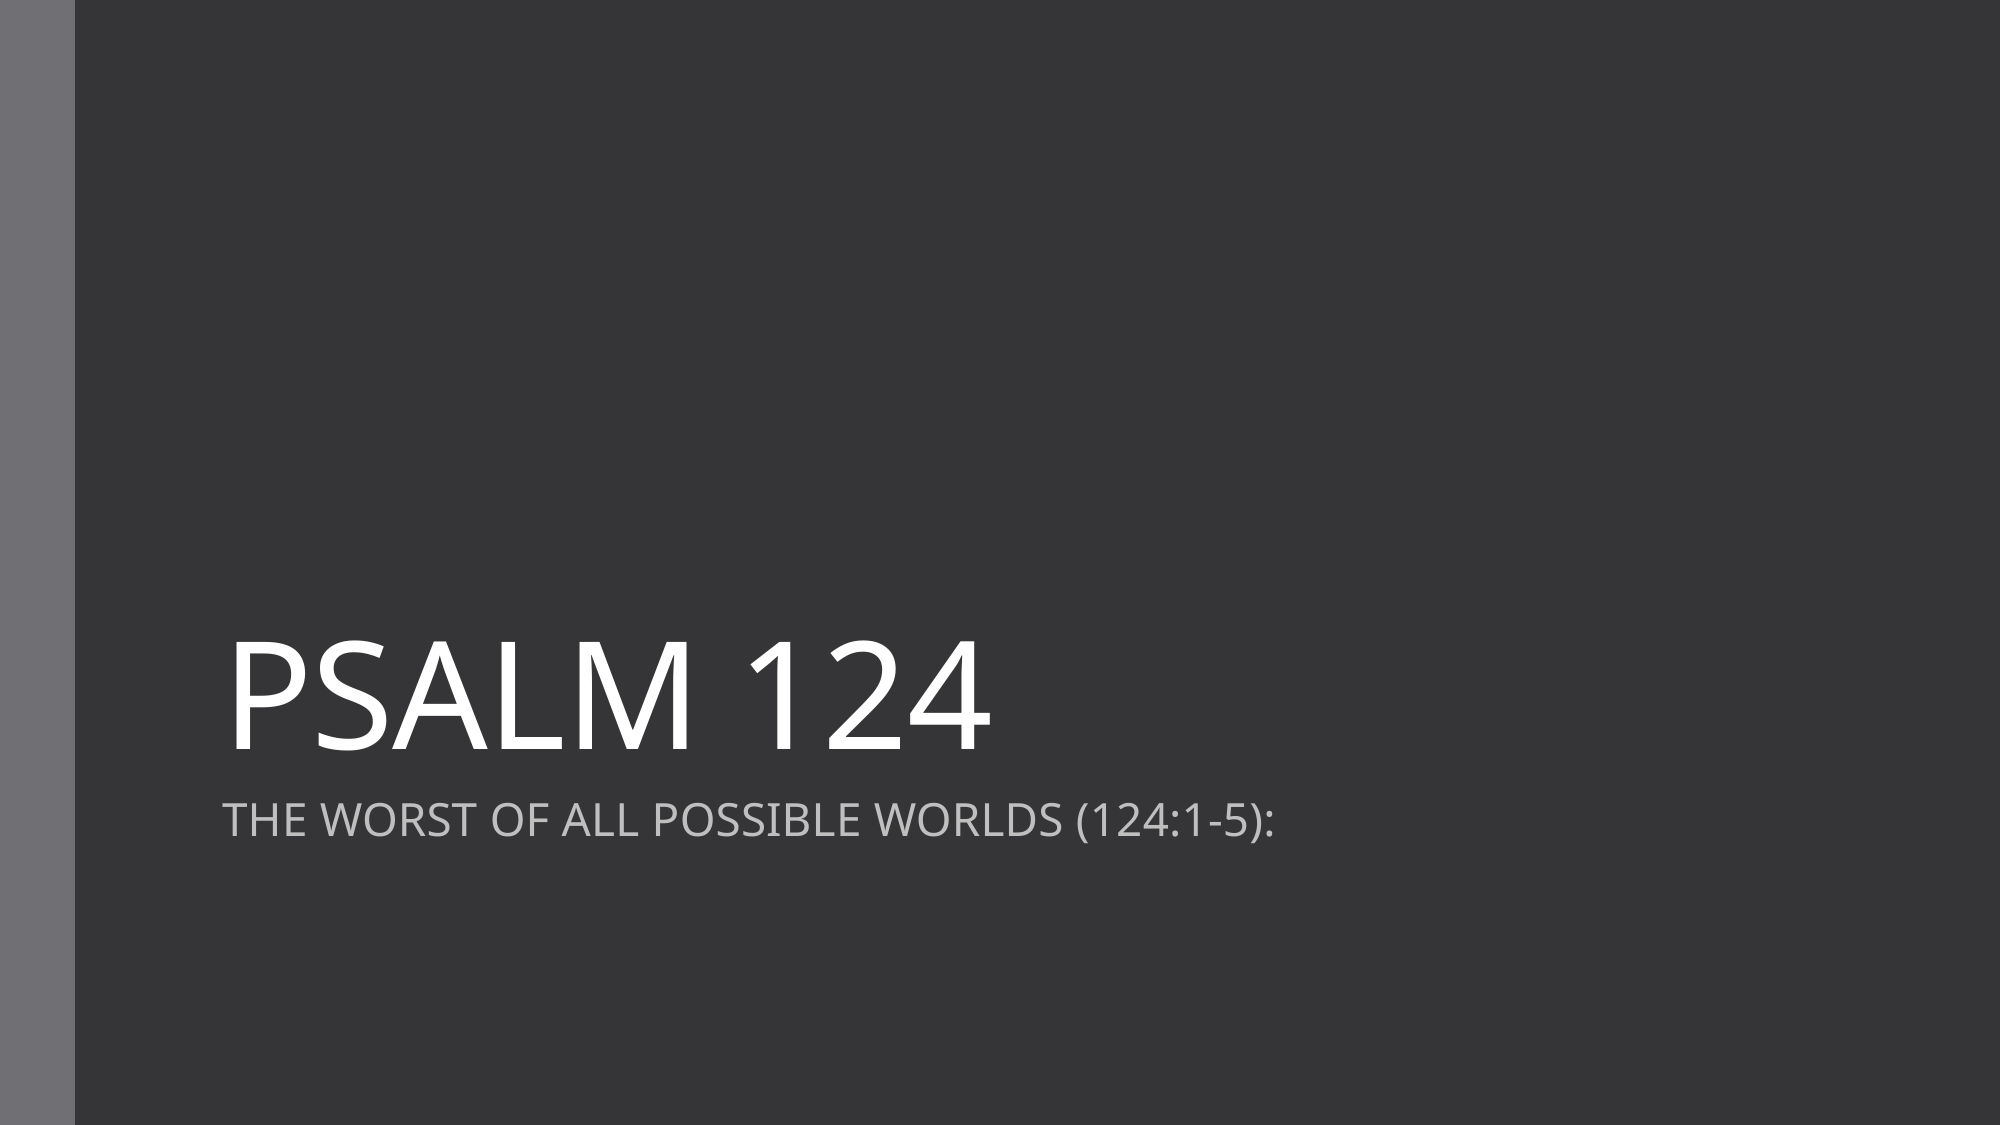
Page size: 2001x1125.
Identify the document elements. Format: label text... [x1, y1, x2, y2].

subtitle THE WORST OF ALL POSSIBLE WORLDS (124:1-5): [206, 787, 1752, 1066]
title PSALM 124 [206, 124, 1752, 787]
